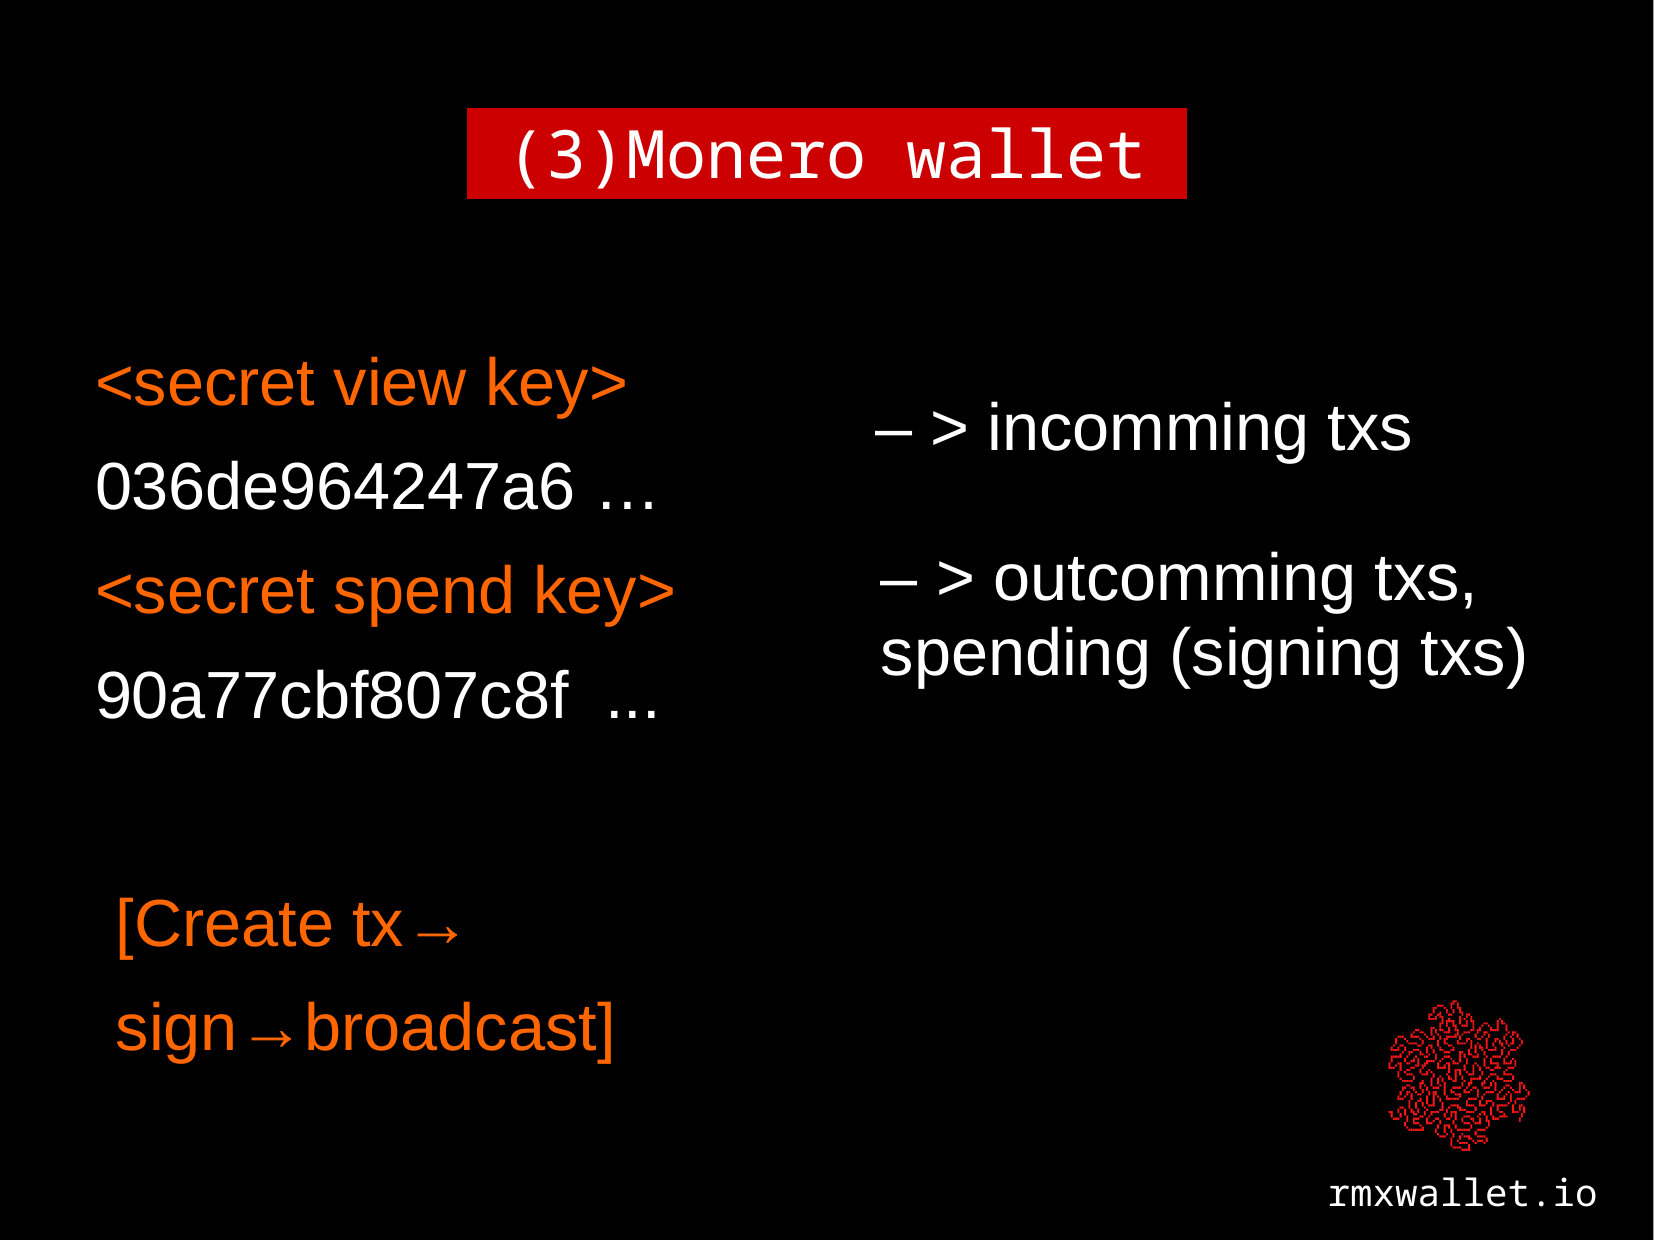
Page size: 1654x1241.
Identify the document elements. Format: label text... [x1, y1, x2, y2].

title (3)Monero wallet [82, 49, 1571, 257]
text_box rmxwallet.io [1312, 1158, 1636, 1218]
picture [1342, 989, 1568, 1158]
list – > outcomming txs, spending (signing txs) [810, 540, 1561, 721]
list – > incomming txs [804, 390, 1495, 511]
list [Create tx→ sign→broadcast] [45, 885, 751, 1156]
list <secret view key> 036de964247a6 … <secret spend key> 90a77cbf807c8f ... [24, 345, 706, 1065]
